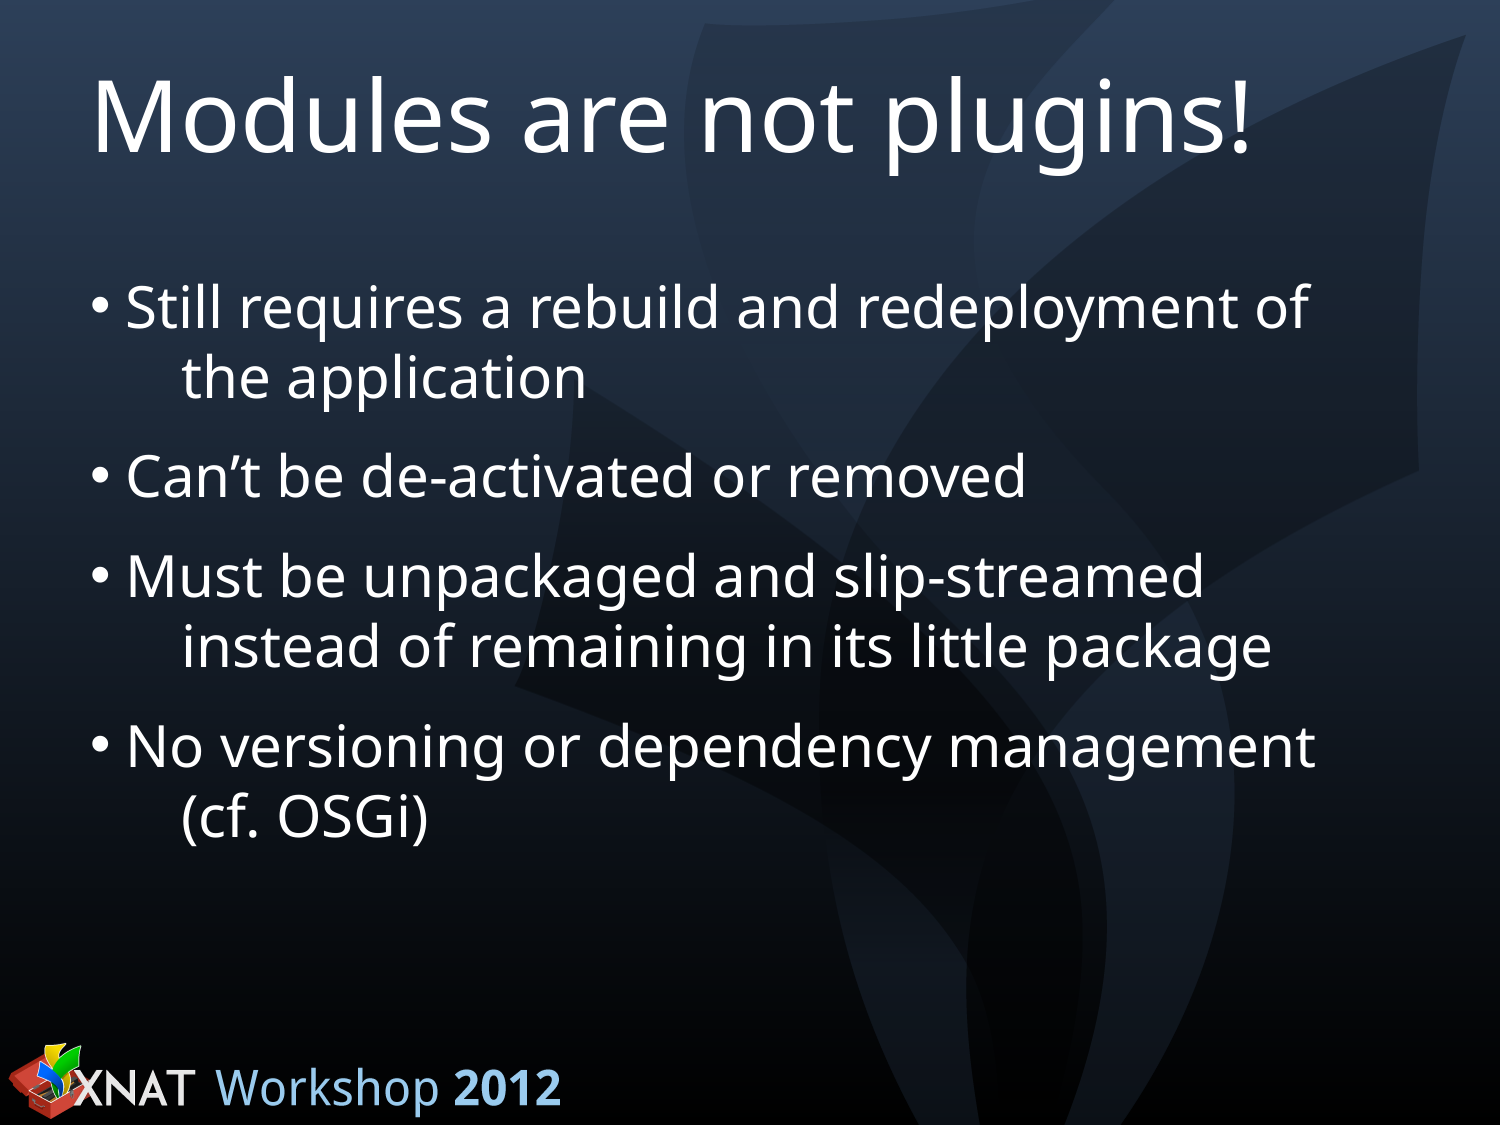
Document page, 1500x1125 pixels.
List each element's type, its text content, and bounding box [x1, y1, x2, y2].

text_box Still requires a rebuild and redeployment of the application Can’t be de-activated or removed Must be unpackaged and slip-streamed instead of remaining in its little package No versioning or dependency management (cf. OSGi) [74, 262, 1425, 1005]
picture [0, 0, 1500, 1125]
title Modules are not plugins! [75, 45, 1425, 188]
